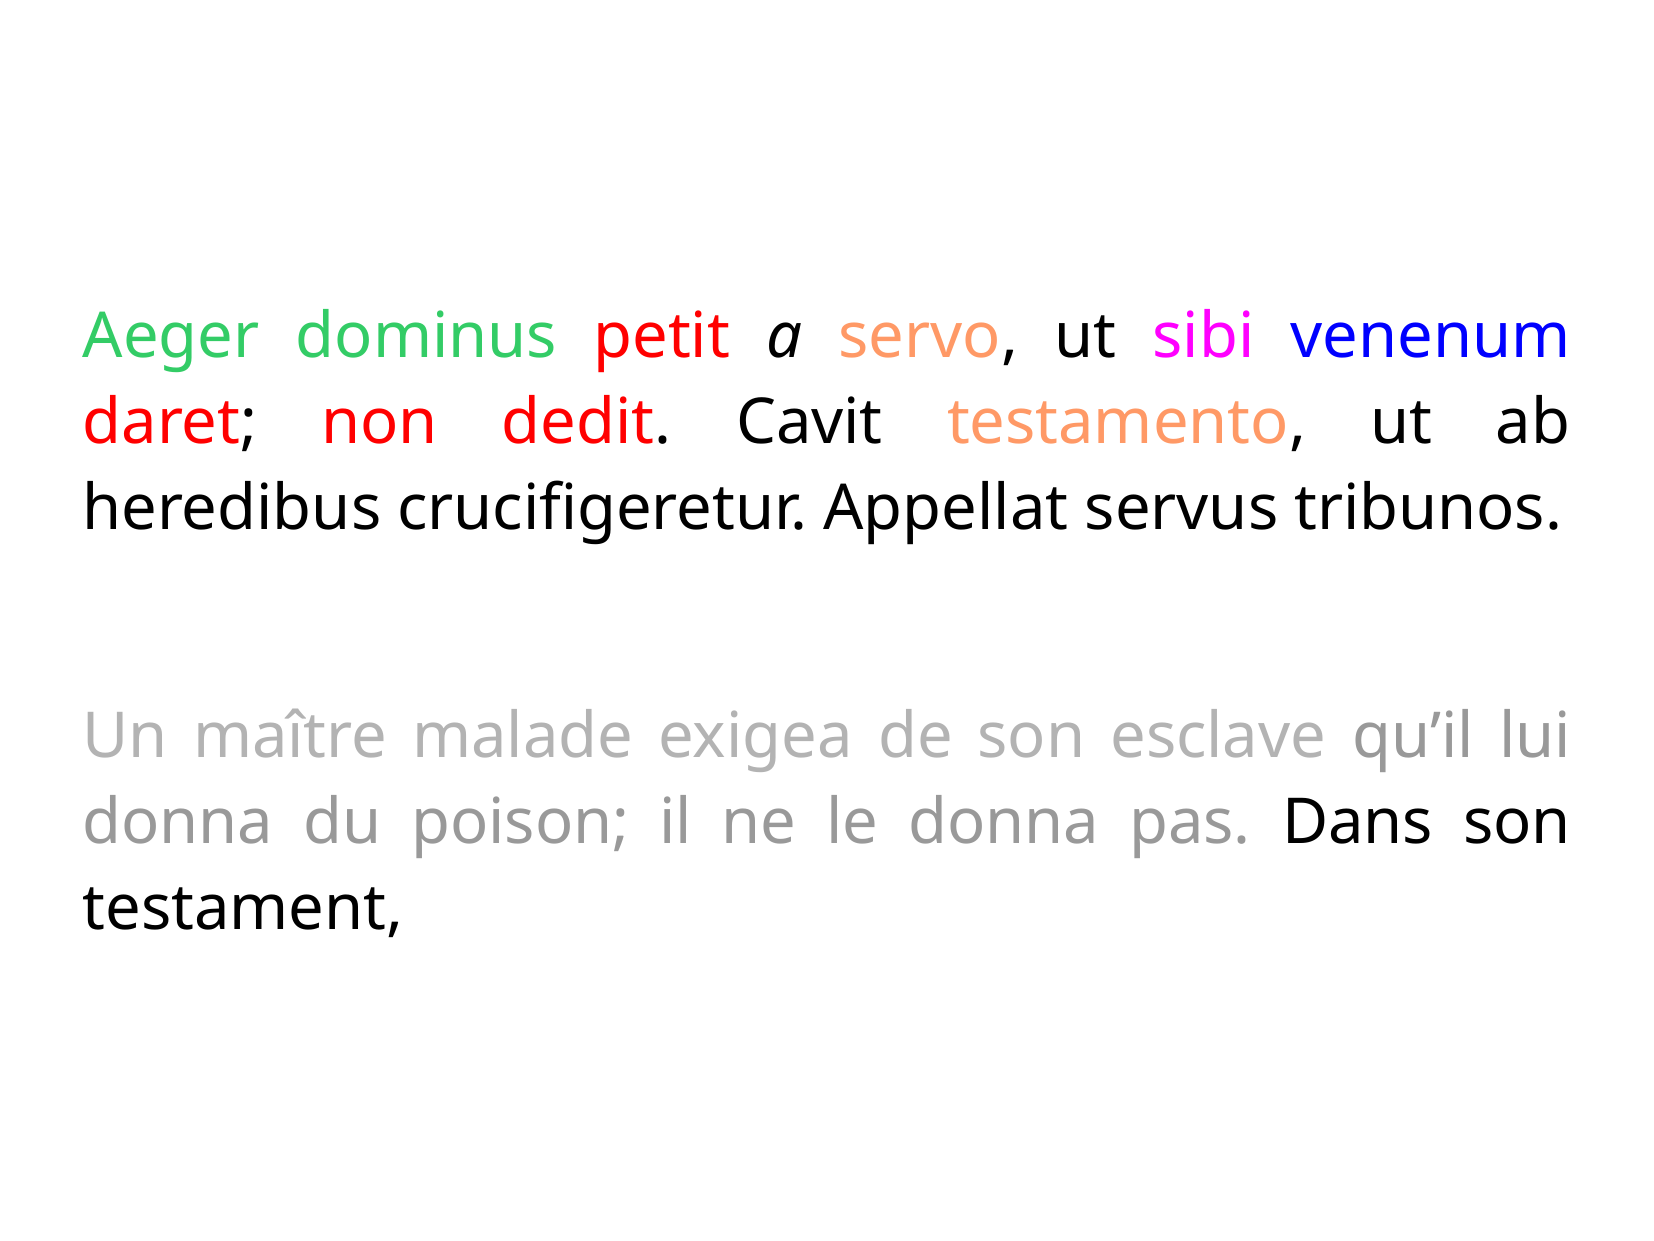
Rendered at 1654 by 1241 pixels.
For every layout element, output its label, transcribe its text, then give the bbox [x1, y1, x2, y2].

list Aeger dominus petit a servo, ut sibi venenum daret; non dedit. Cavit testamento, ut ab heredibus crucifigeretur. Appellat servus tribunos. Un maître malade exigea de son esclave qu’il lui donna du poison; il ne le donna pas. Dans son testament, [82, 290, 1571, 1010]
